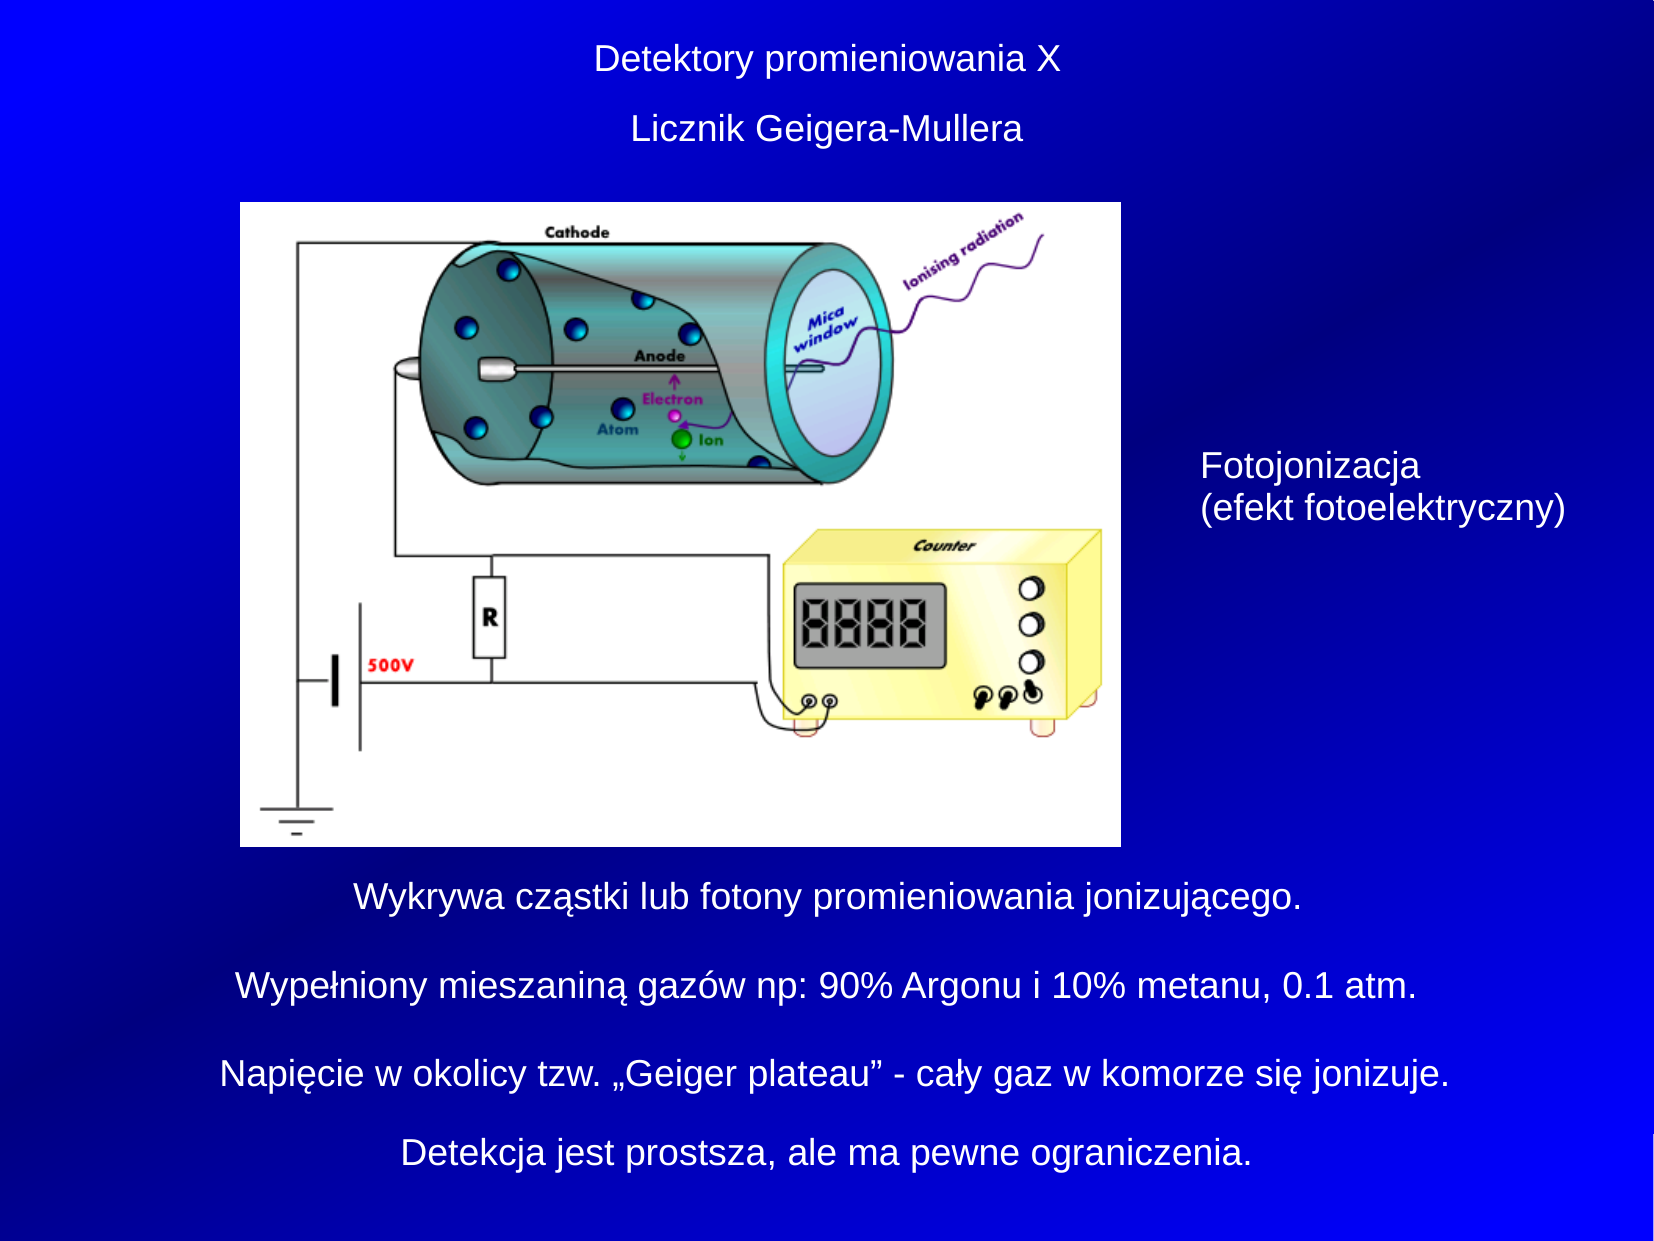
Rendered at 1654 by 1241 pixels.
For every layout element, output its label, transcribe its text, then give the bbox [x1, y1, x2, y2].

text_box Fotojonizacja (efekt fotoelektryczny) [1185, 437, 1582, 536]
text_box Detektory promieniowania X [578, 29, 1077, 87]
picture [240, 202, 1121, 847]
text_box Wypełniony mieszaniną gazów np: 90% Argonu i 10% metanu, 0.1 atm. [220, 956, 1434, 1014]
text_box Wykrywa cząstki lub fotony promieniowania jonizującego. [338, 868, 1318, 925]
text_box Napięcie w okolicy tzw. „Geiger plateau” - cały gaz w komorze się jonizuje. [204, 1045, 1466, 1103]
text_box Licznik Geigera-Mullera [615, 100, 1039, 158]
text_box Detekcja jest prostsza, ale ma pewne ograniczenia. [385, 1124, 1268, 1182]
